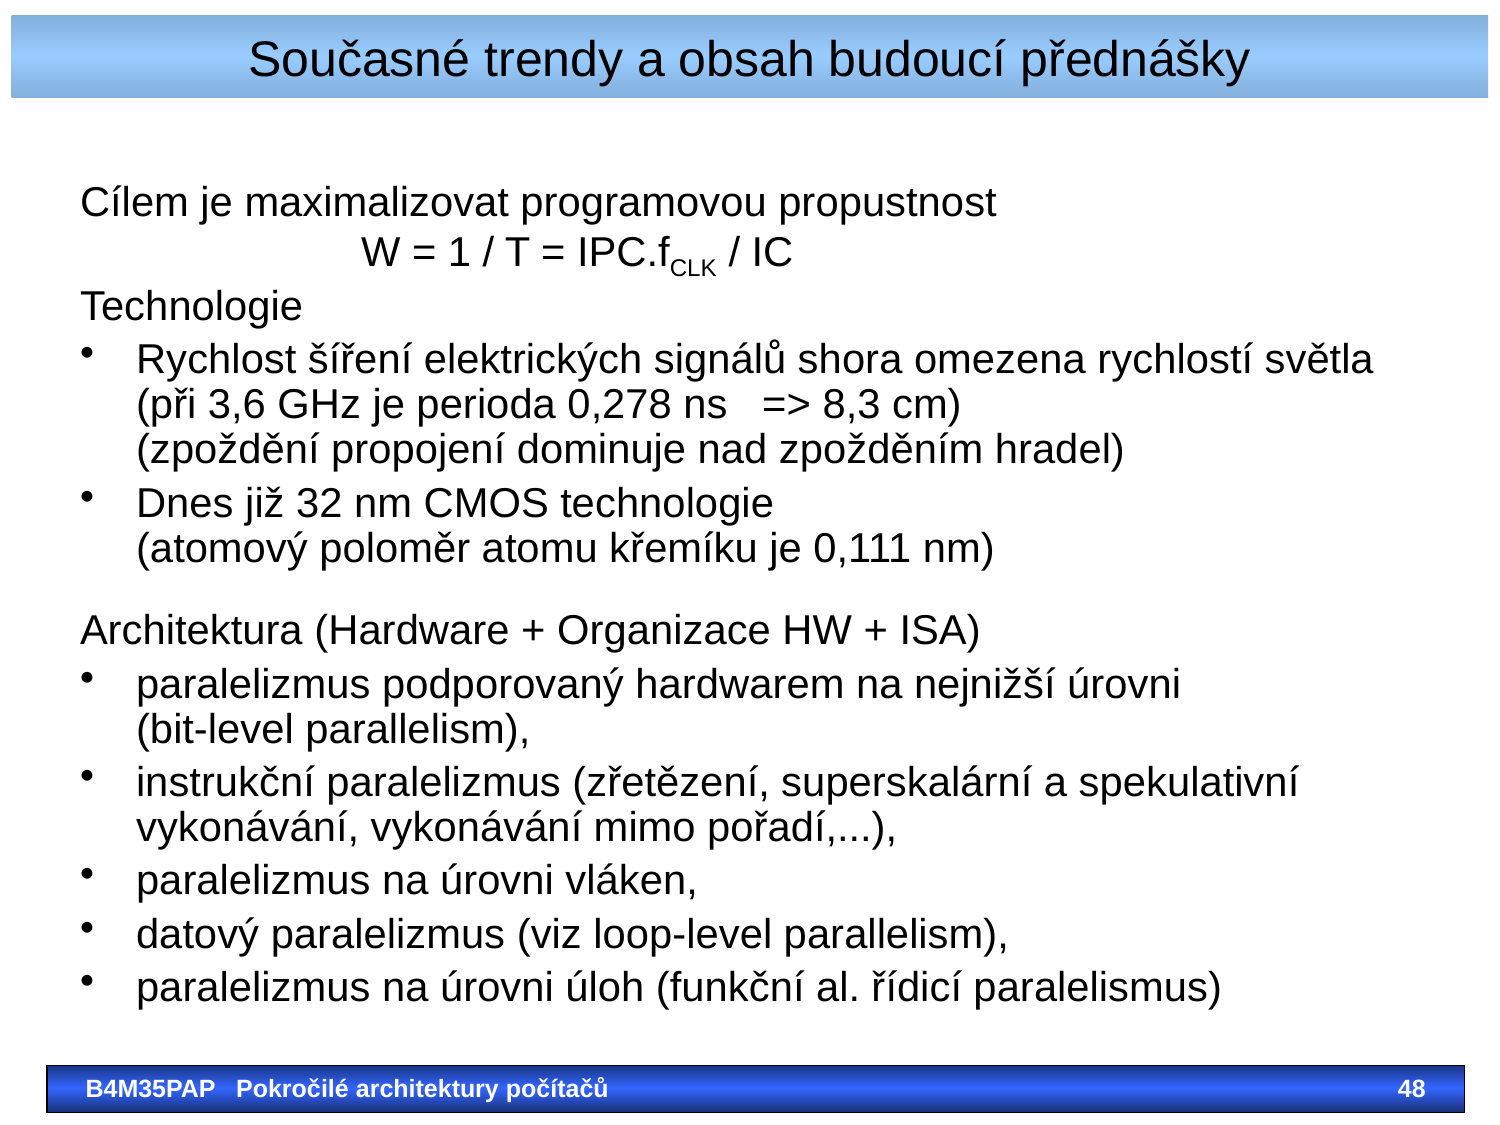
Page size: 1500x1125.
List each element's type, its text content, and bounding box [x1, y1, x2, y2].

footer B4M35PAP Pokročilé architektury počítačů [70, 1065, 1429, 1113]
list Cílem je maximalizovat programovou propustnost W = 1 / T = IPC.fCLK / IC Technologie Rychlost šíření elektrických signálů shora omezena rychlostí světla (při 3,6 GHz je perioda 0,278 ns => 8,3 cm) (zpoždění propojení dominuje nad zpožděním hradel) Dnes již 32 nm CMOS technologie (atomový poloměr atomu křemíku je 0,111 nm) Architektura (Hardware + Organizace HW + ISA) paralelizmus podporovaný hardwarem na nejnižší úrovni (bit-level parallelism), instrukční paralelizmus (zřetězení, superskalární a spekulativní vykonávání, vykonávání mimo pořadí,...), paralelizmus na úrovni vláken, datový paralelizmus (viz loop-level parallelism), paralelizmus na úrovni úloh (funkční al. řídicí paralelismus) [64, 172, 1436, 1020]
slide_number <number> [1346, 1065, 1441, 1112]
title Současné trendy a obsah budoucí přednášky [11, 15, 1489, 98]
